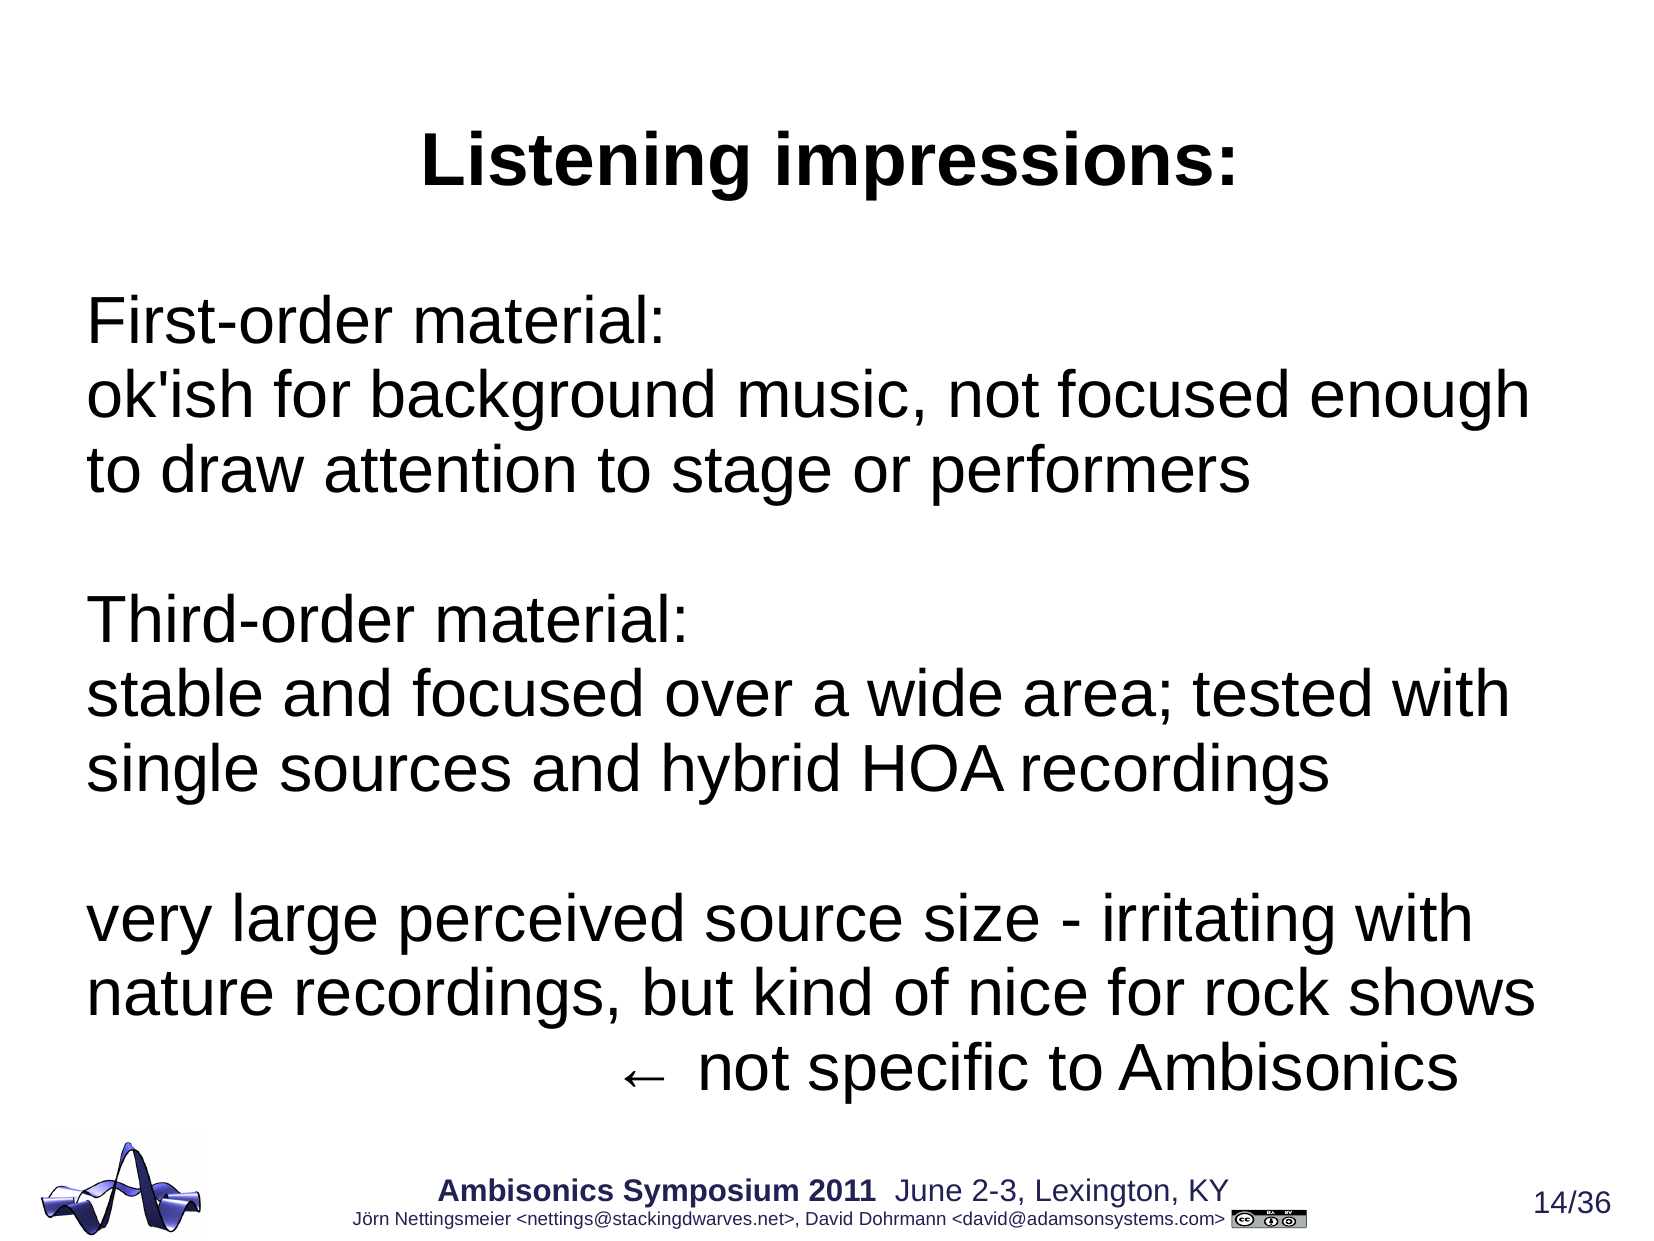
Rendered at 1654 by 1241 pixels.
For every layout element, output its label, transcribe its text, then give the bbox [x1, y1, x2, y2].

title Listening impressions: [86, 55, 1576, 225]
picture [37, 1130, 208, 1241]
subtitle First-order material: ok'ish for background music, not focused enough to draw attention to stage or performers Third-order material: stable and focused over a wide area; tested with single sources and hybrid HOA recordings very large perceived source size - irritating with nature recordings, but kind of nice for rock shows ← not specific to Ambisonics [86, 225, 1576, 1163]
